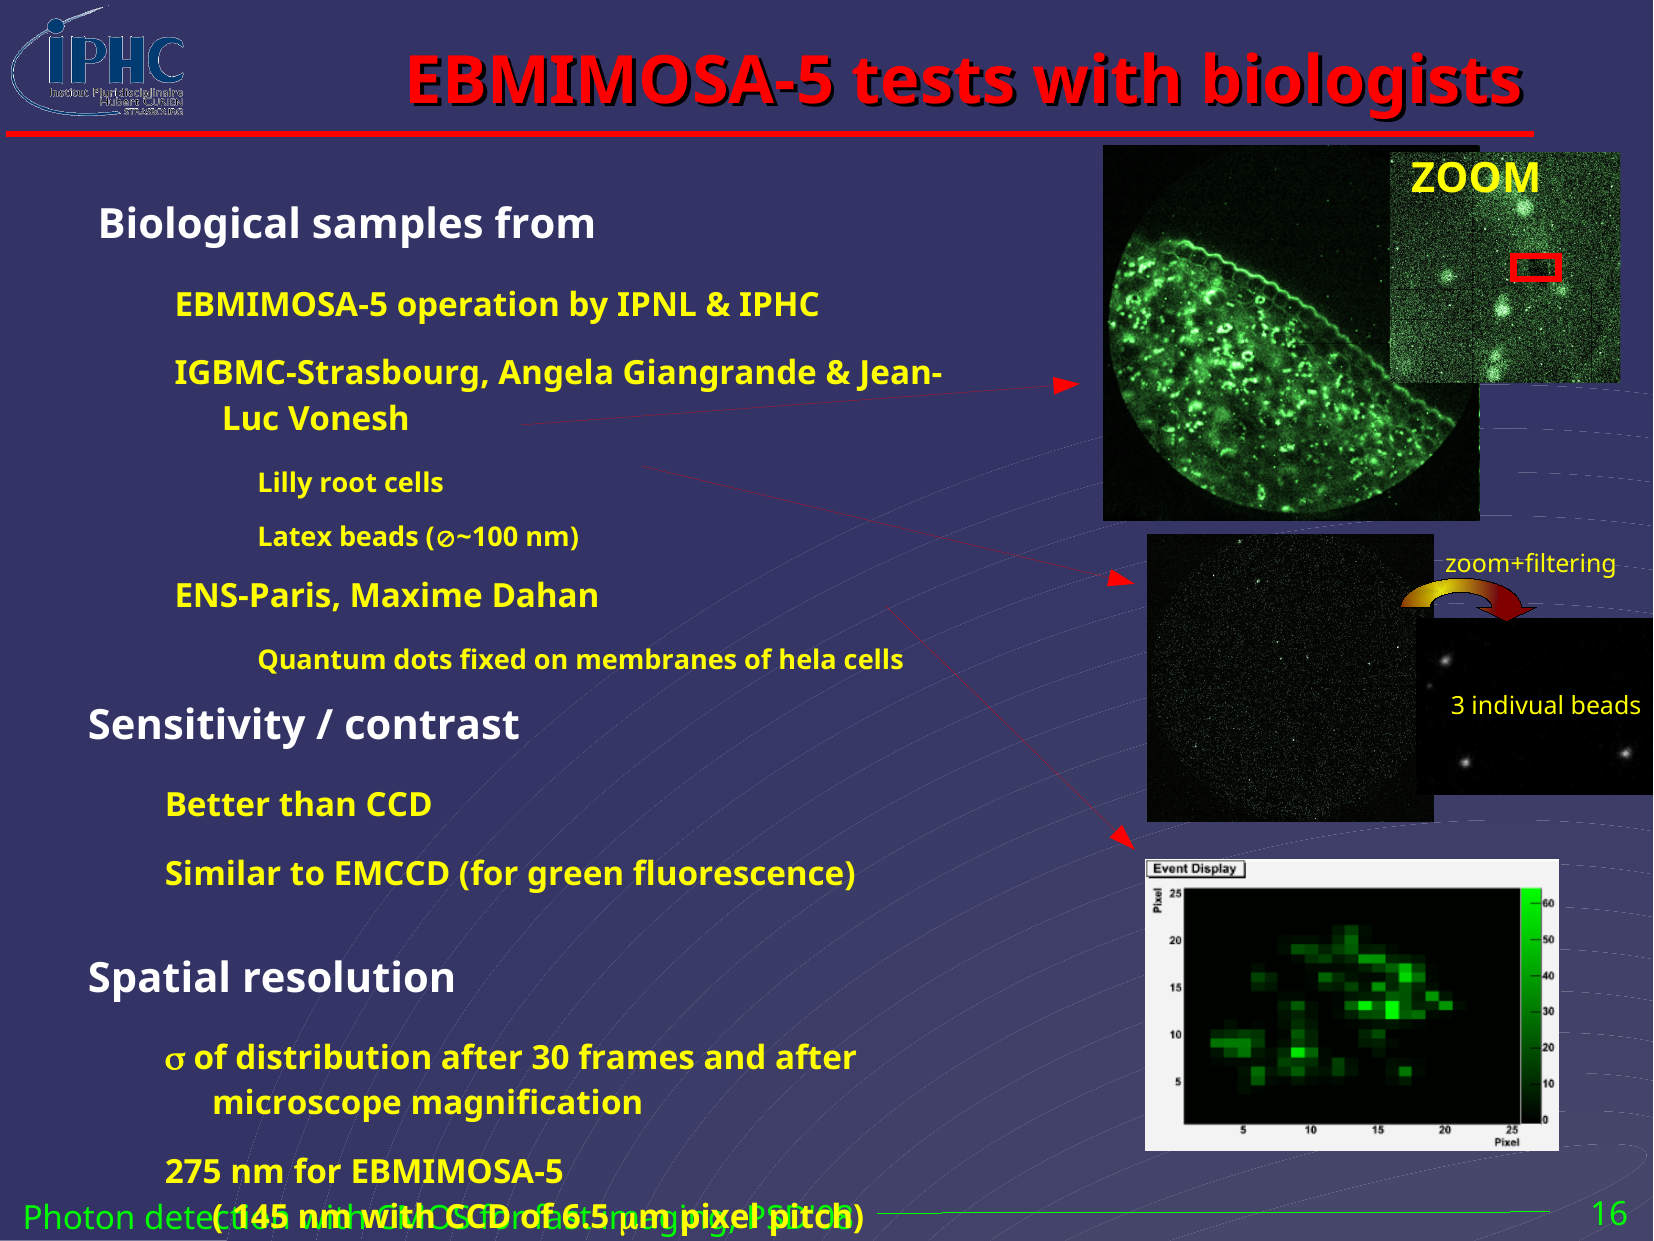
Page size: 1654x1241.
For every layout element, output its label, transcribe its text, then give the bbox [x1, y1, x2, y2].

picture [10, 5, 184, 116]
list Sensitivity / contrast Better than CCD Similar to EMCCD (for green fluorescence) Spatial resolution s of distribution after 30 frames and after microscope magnification 275 nm for EBMIMOSA-5 ( 145 nm with CCD of 6.5 mm pixel pitch) [70, 666, 960, 1160]
text_box ZOOM [1408, 149, 1548, 204]
text_box 3 indivual beads [1447, 687, 1653, 723]
picture [1145, 859, 1559, 1151]
picture [1103, 145, 1621, 521]
title EBMIMOSA-5 tests with biologists [168, 31, 1525, 123]
text_box [1400, 579, 1537, 622]
text_box zoom+filtering [1442, 545, 1632, 581]
list Biological samples from EBMIMOSA-5 operation by IPNL & IPHC IGBMC-Strasbourg, Angela Giangrande & Jean-Luc Vonesh Lilly root cells Latex beads (~100 nm) ENS-Paris, Maxime Dahan Quantum dots fixed on membranes of hela cells [80, 165, 970, 600]
picture [1147, 534, 1653, 822]
